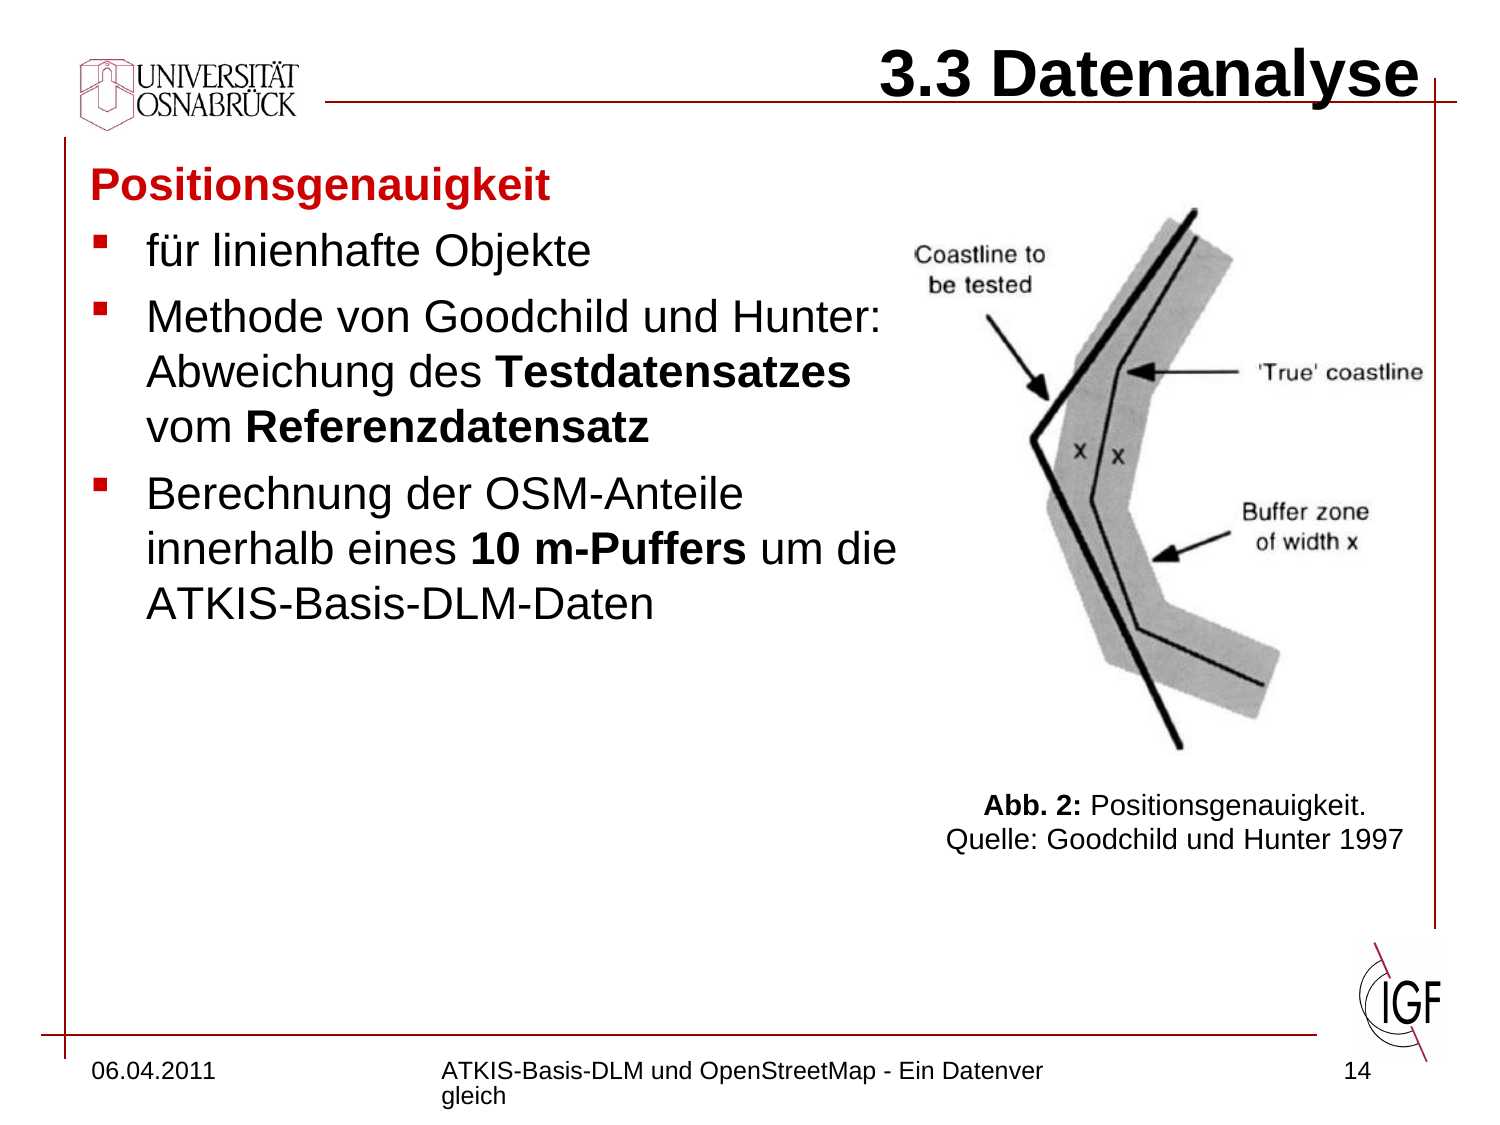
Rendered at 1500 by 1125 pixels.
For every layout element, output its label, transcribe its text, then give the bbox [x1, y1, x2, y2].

picture [1359, 942, 1448, 1062]
text_box Abb. 2: Positionsgenauigkeit. Quelle: Goodchild und Hunter 1997 [850, 778, 1500, 864]
title 3.3 Datenanalyse [460, 18, 1436, 121]
picture [79, 59, 299, 131]
list Positionsgenauigkeit für linienhafte Objekte Methode von Goodchild und Hunter: Abweichung des Testdatensatzes vom Referenzdatensatz Berechnung der OSM-Anteile innerhalb eines 10 m-Puffers um die ATKIS-Basis-DLM-Daten [75, 146, 959, 1019]
picture [904, 192, 1431, 767]
